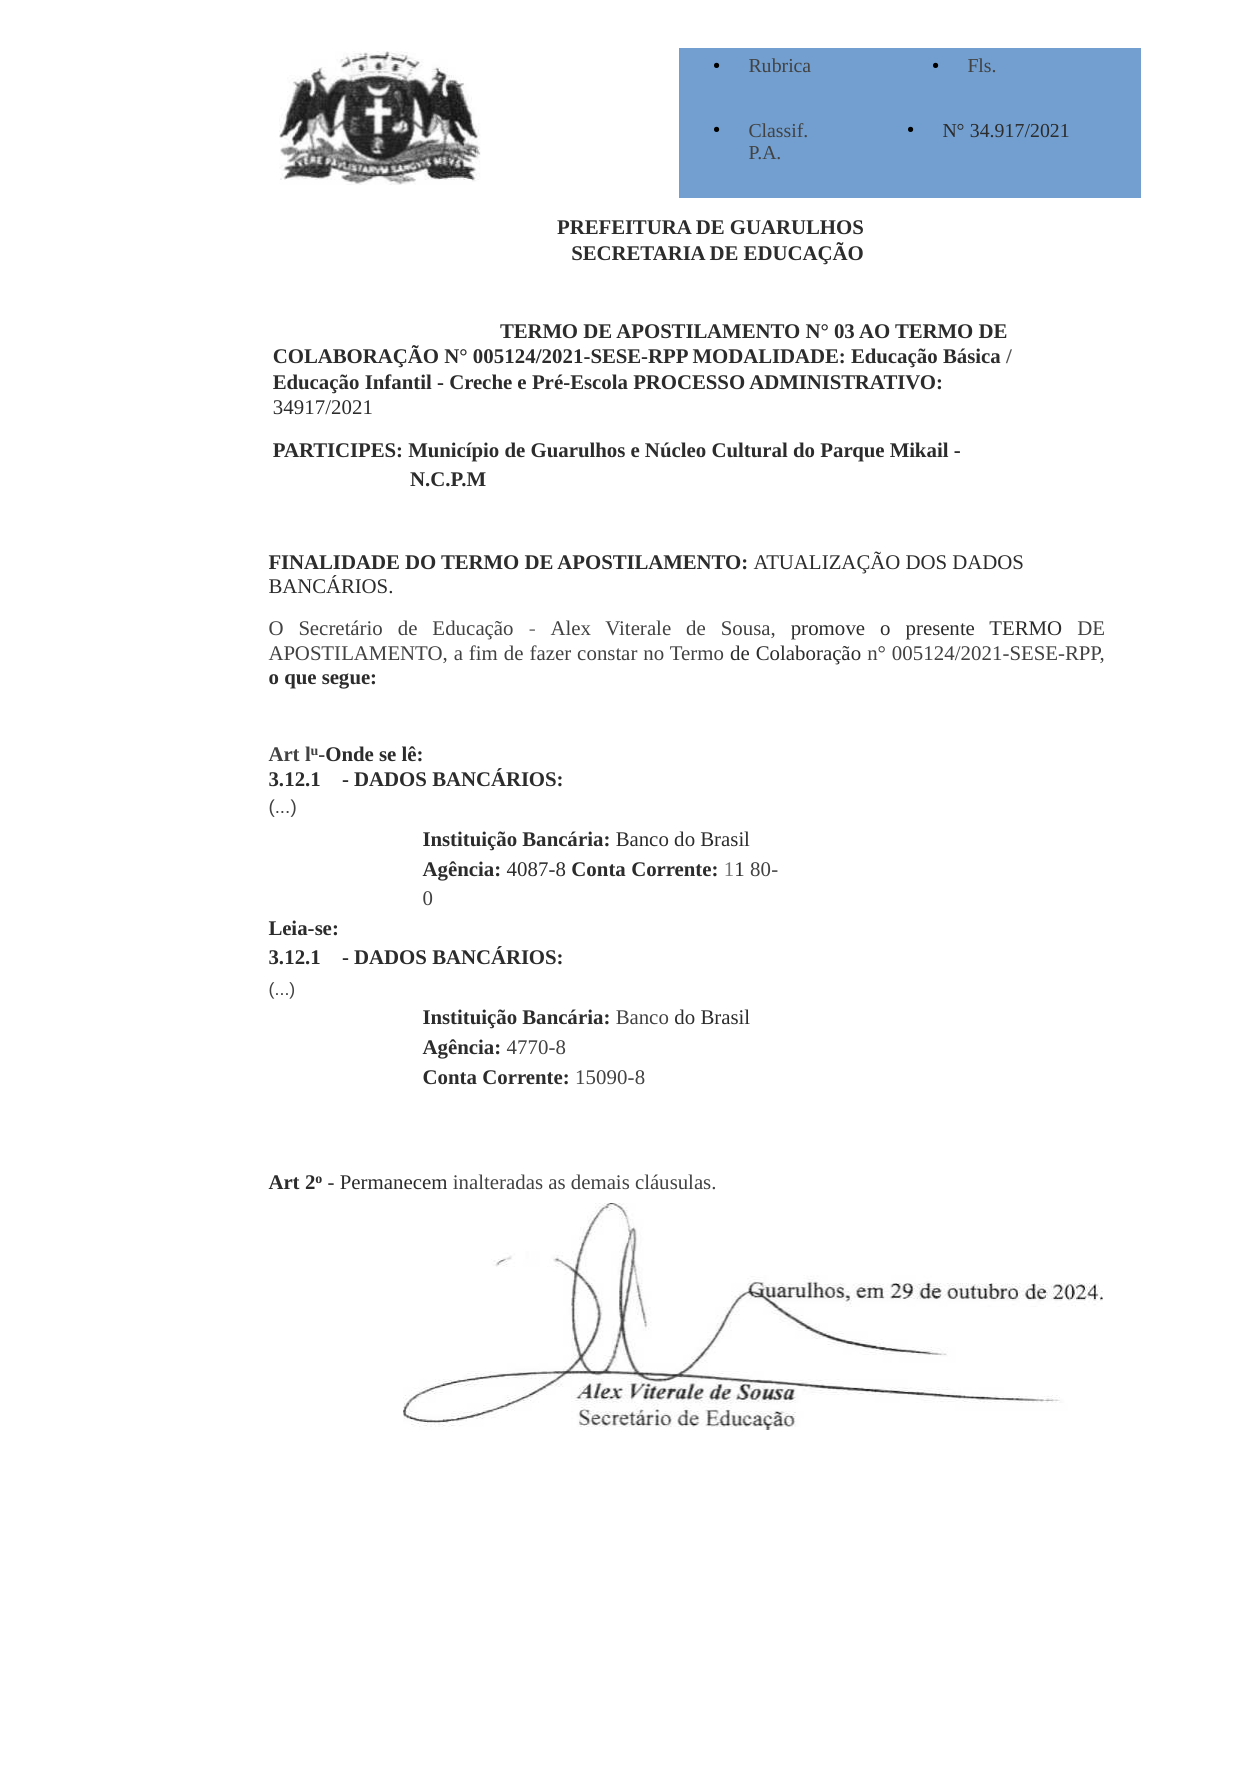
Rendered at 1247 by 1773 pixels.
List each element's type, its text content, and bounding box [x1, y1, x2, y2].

picture [403, 1203, 1103, 1430]
text_box PREFEITURA DE GUARULHOS SECRETARIA DE EDUCAÇÃO [557, 213, 905, 266]
table_header Fls. [846, 48, 1141, 113]
text_box TERMO DE APOSTILAMENTO N° 03 AO TERMO DE COLABORAÇÃO N° 005124/2021-SESE-RPP MODALIDADE: Educação Básica / Educação Infantil - Creche e Pré-Escola PROCESSO ADMINISTRATIVO: 34917/2021 PARTICIPES: Município de Guarulhos e Núcleo Cultural do Parque Mikail - N.C.P.M [273, 317, 1111, 494]
table_cell N° 34.917/2021 [846, 113, 1141, 198]
text_box FINALIDADE DO TERMO DE APOSTILAMENTO: ATUALIZAÇÃO DOS DADOS BANCÁRIOS. O Secretário de Educação - Alex Viterale de Sousa, promove o presente TERMO DE APOSTILAMENTO, a fim de fazer constar no Termo de Colaboração n° 005124/2021-SESE-RPP, o que segue: Art lu-Onde se lê: 3.12.1 - DADOS BANCÁRIOS: (...) Instituição Bancária: Banco do Brasil Agência: 4087-8 Conta Corrente: 11 80-0 Leia-se: 3.12.1 - DADOS BANCÁRIOS: (...) Instituição Bancária: Banco do Brasil Agência: 4770-8 Conta Corrente: 15090-8 [268, 549, 1110, 1127]
table_header Rubrica [679, 48, 846, 113]
table_cell Classif. P.A. [679, 113, 846, 198]
picture [279, 52, 481, 185]
text_box Art 2o - Permanecem inalteradas as demais cláusulas. [268, 1169, 1110, 1190]
